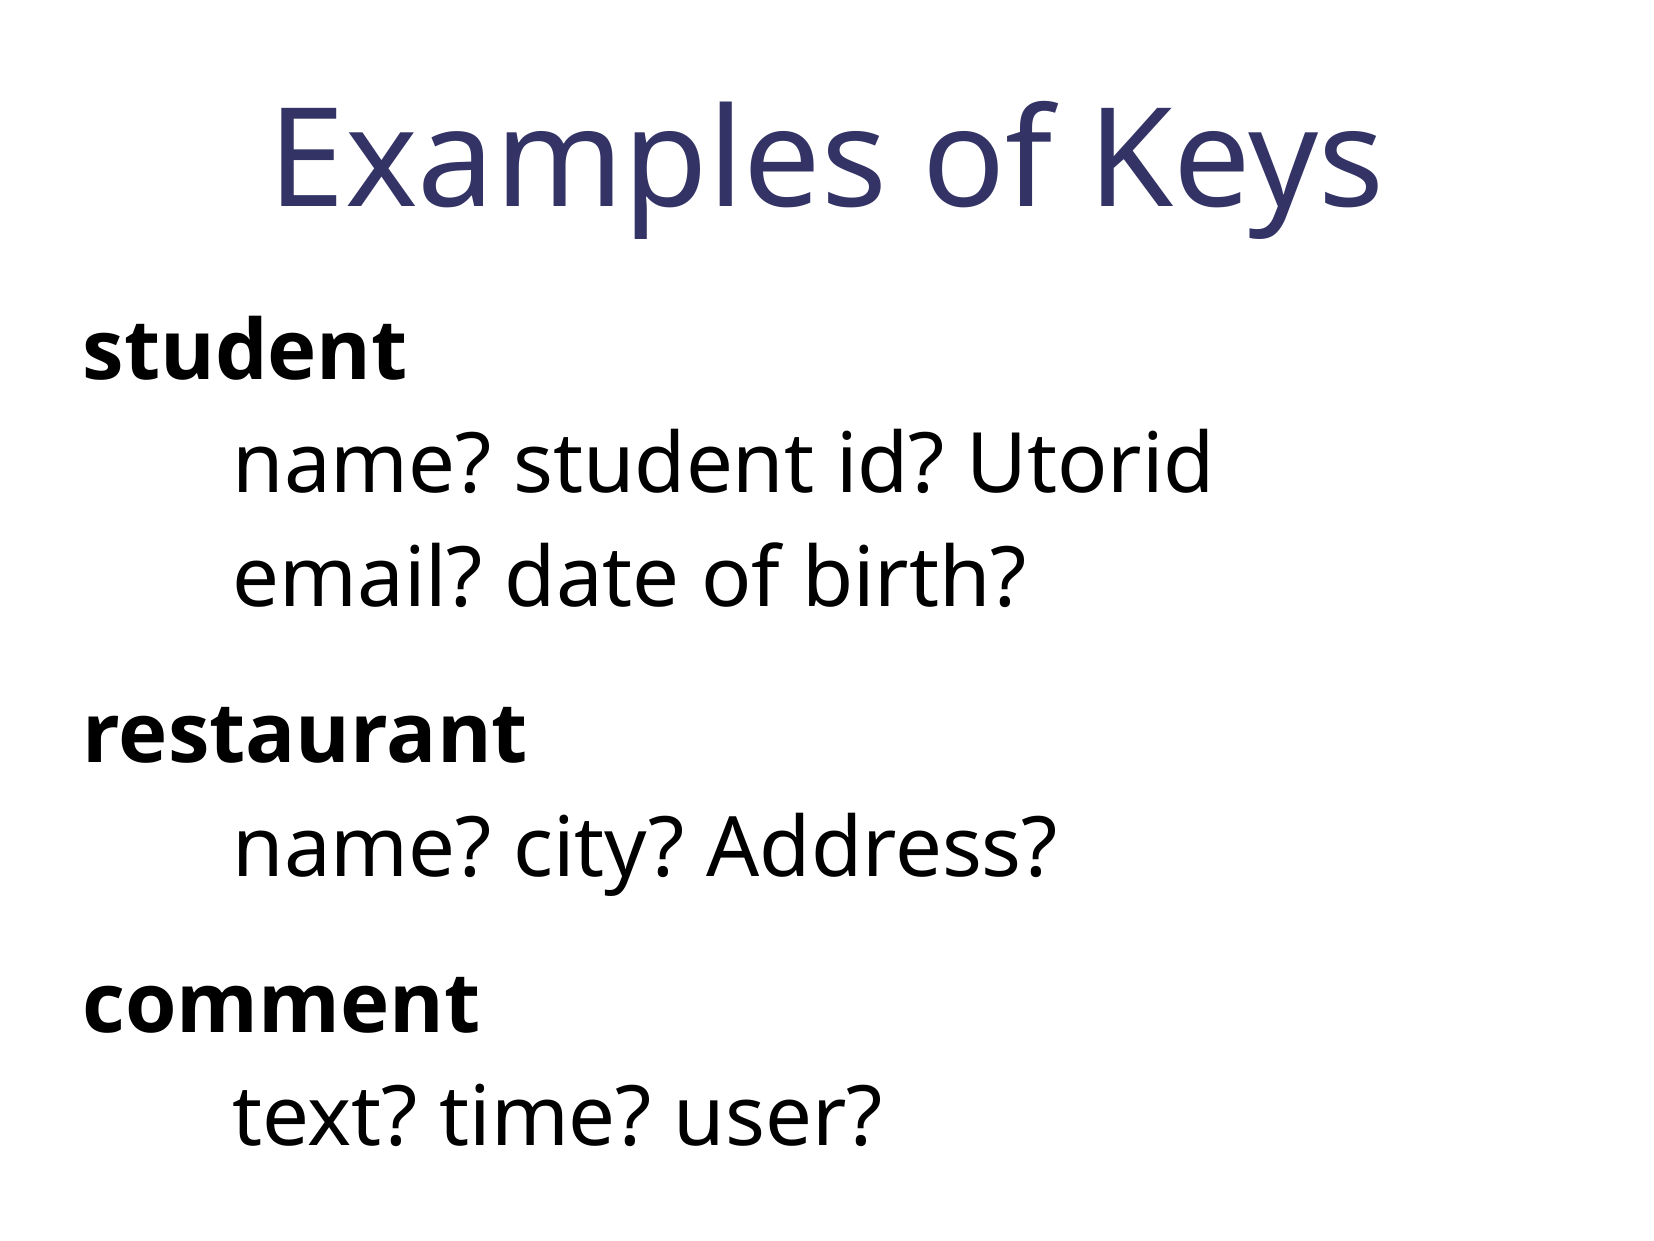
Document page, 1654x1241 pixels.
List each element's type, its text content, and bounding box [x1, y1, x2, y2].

title Examples of Keys [82, 49, 1571, 257]
subtitle student name? student id? Utorid email? date of birth? restaurant name? city? Address? comment text? time? user? [82, 290, 1571, 1109]
